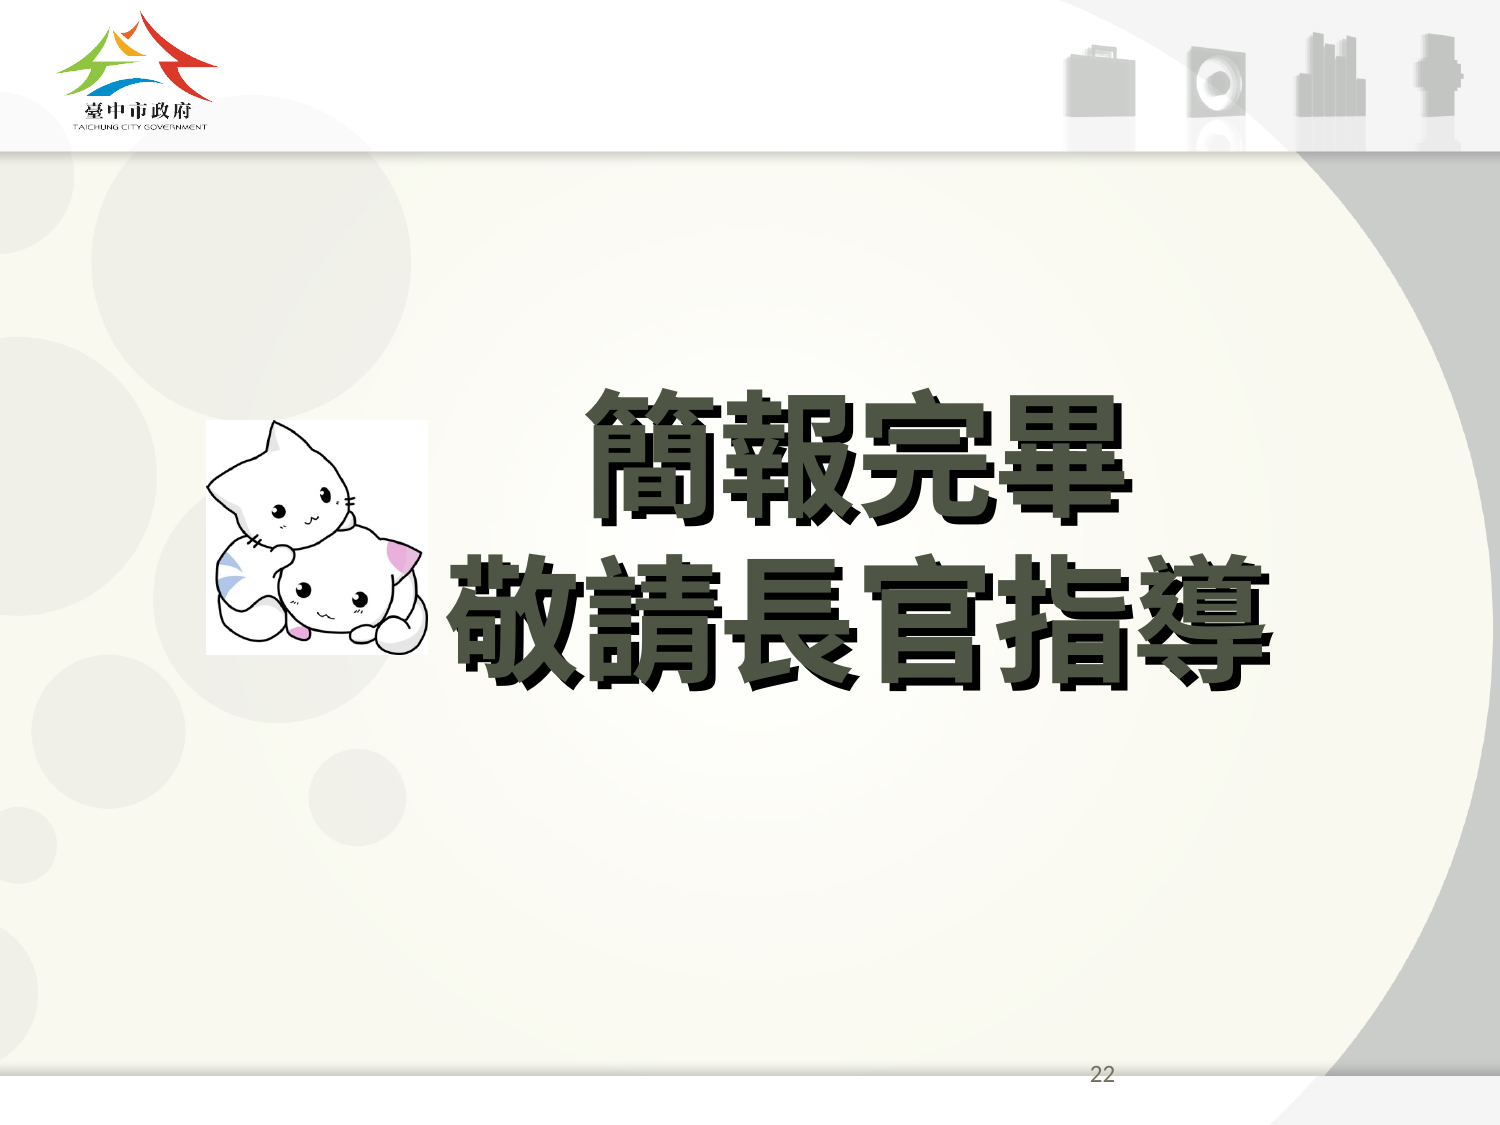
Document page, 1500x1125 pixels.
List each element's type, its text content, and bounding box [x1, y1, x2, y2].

list [53, 231, 1388, 1029]
text_box [1074, 1042, 1426, 1103]
picture [53, 0, 221, 140]
text_box 簡報完畢 敬請長官指導 [396, 362, 1317, 707]
picture [206, 420, 428, 655]
